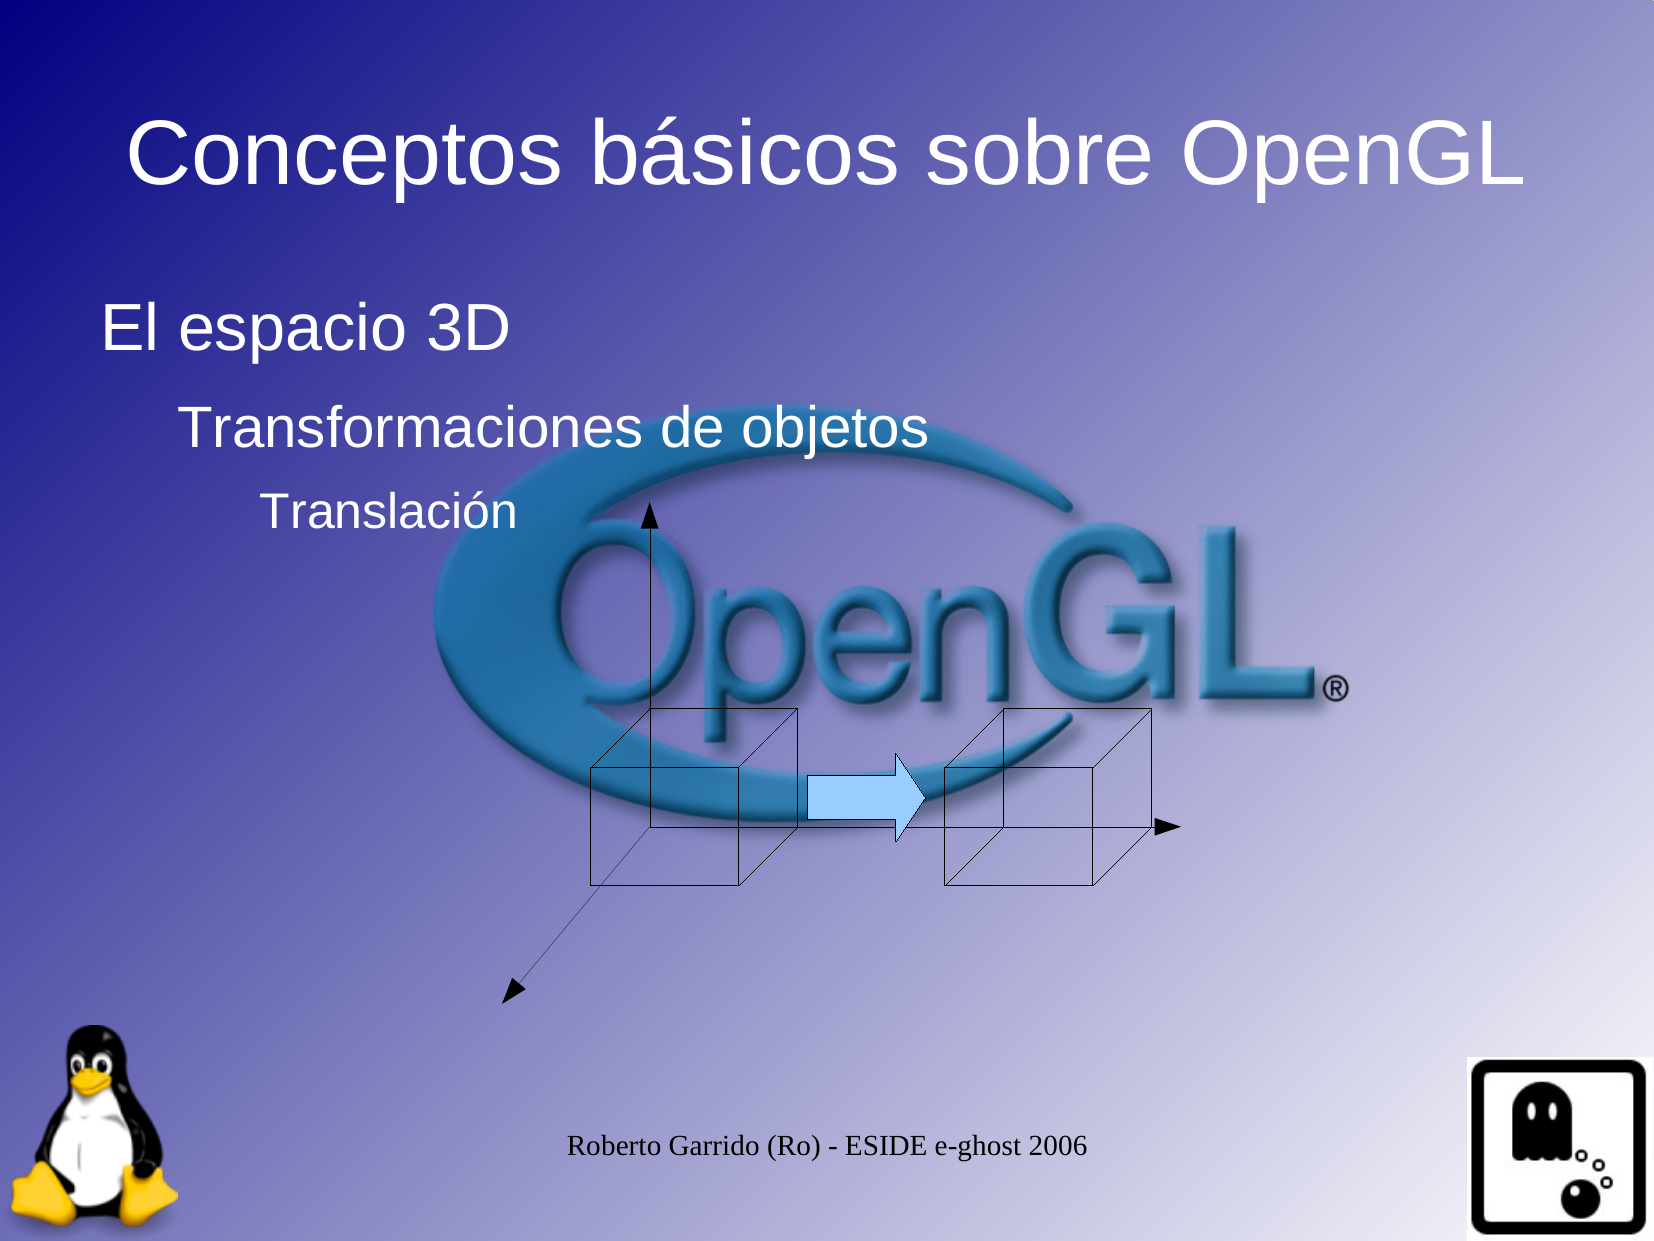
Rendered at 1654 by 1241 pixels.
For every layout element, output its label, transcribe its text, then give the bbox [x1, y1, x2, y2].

picture [0, 1025, 178, 1241]
text_box [807, 753, 926, 842]
title Conceptos básicos sobre OpenGL [82, 49, 1571, 257]
list El espacio 3D Transformaciones de objetos Translación [82, 290, 1571, 1109]
picture [1467, 1057, 1654, 1241]
